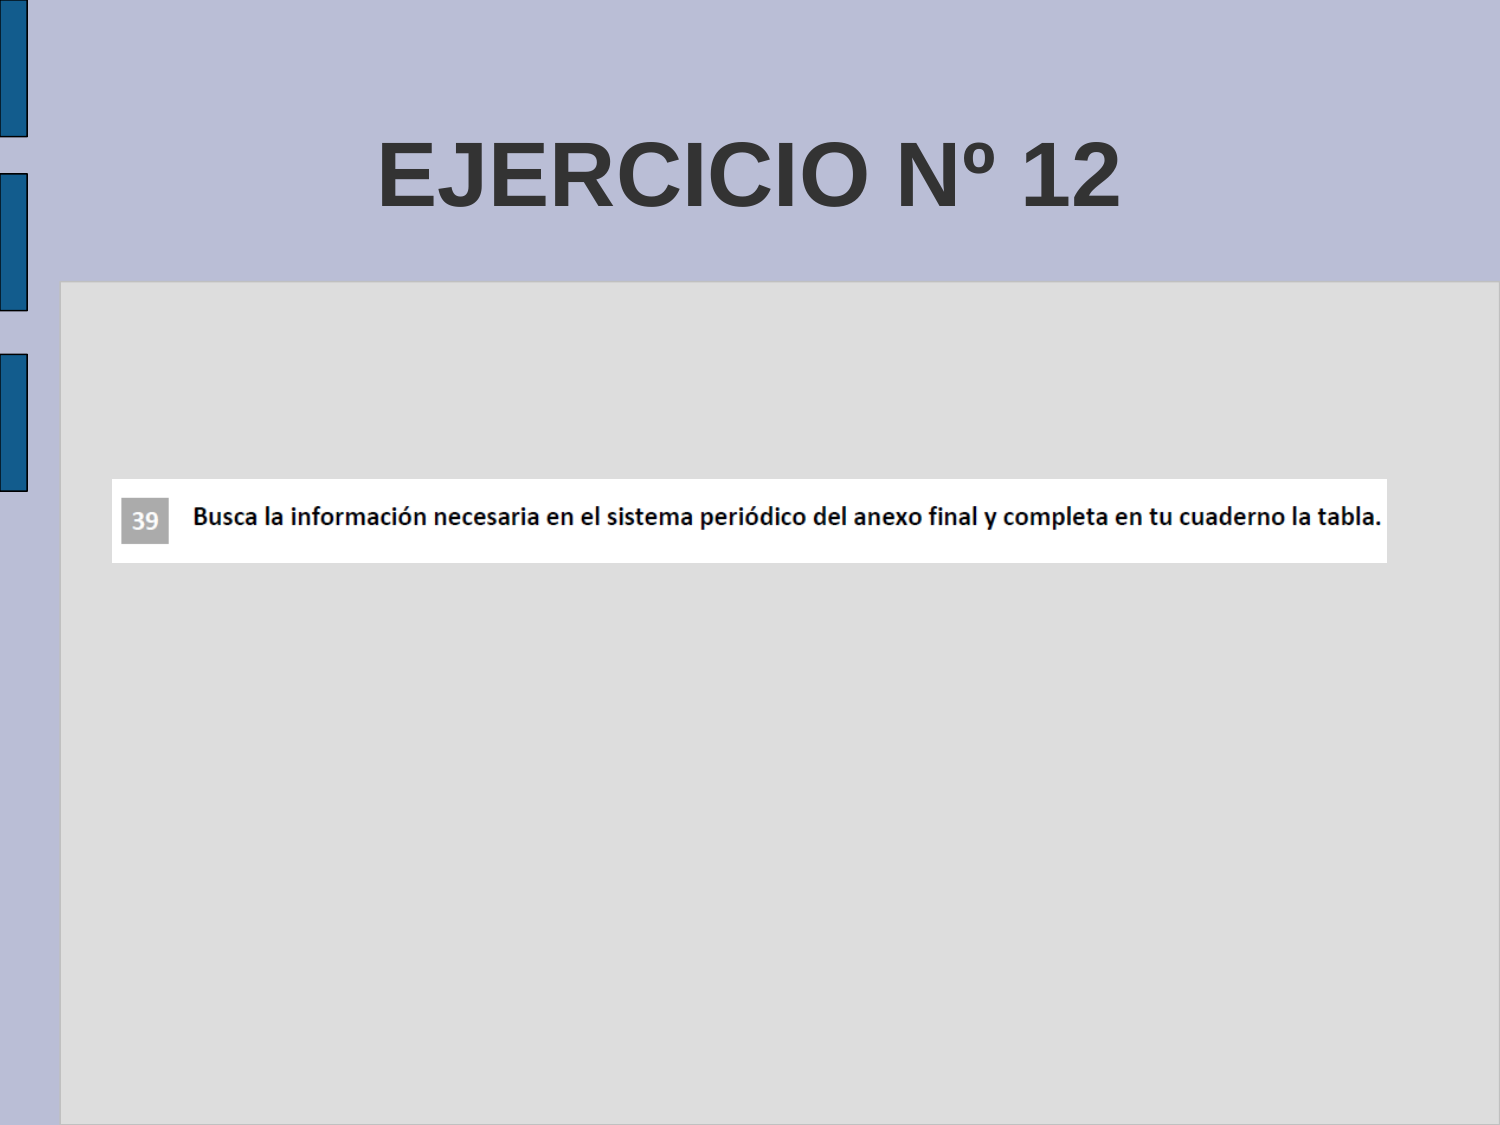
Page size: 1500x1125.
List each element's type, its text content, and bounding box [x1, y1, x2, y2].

title EJERCICIO Nº 12 [110, 80, 1391, 271]
picture [112, 479, 1387, 563]
